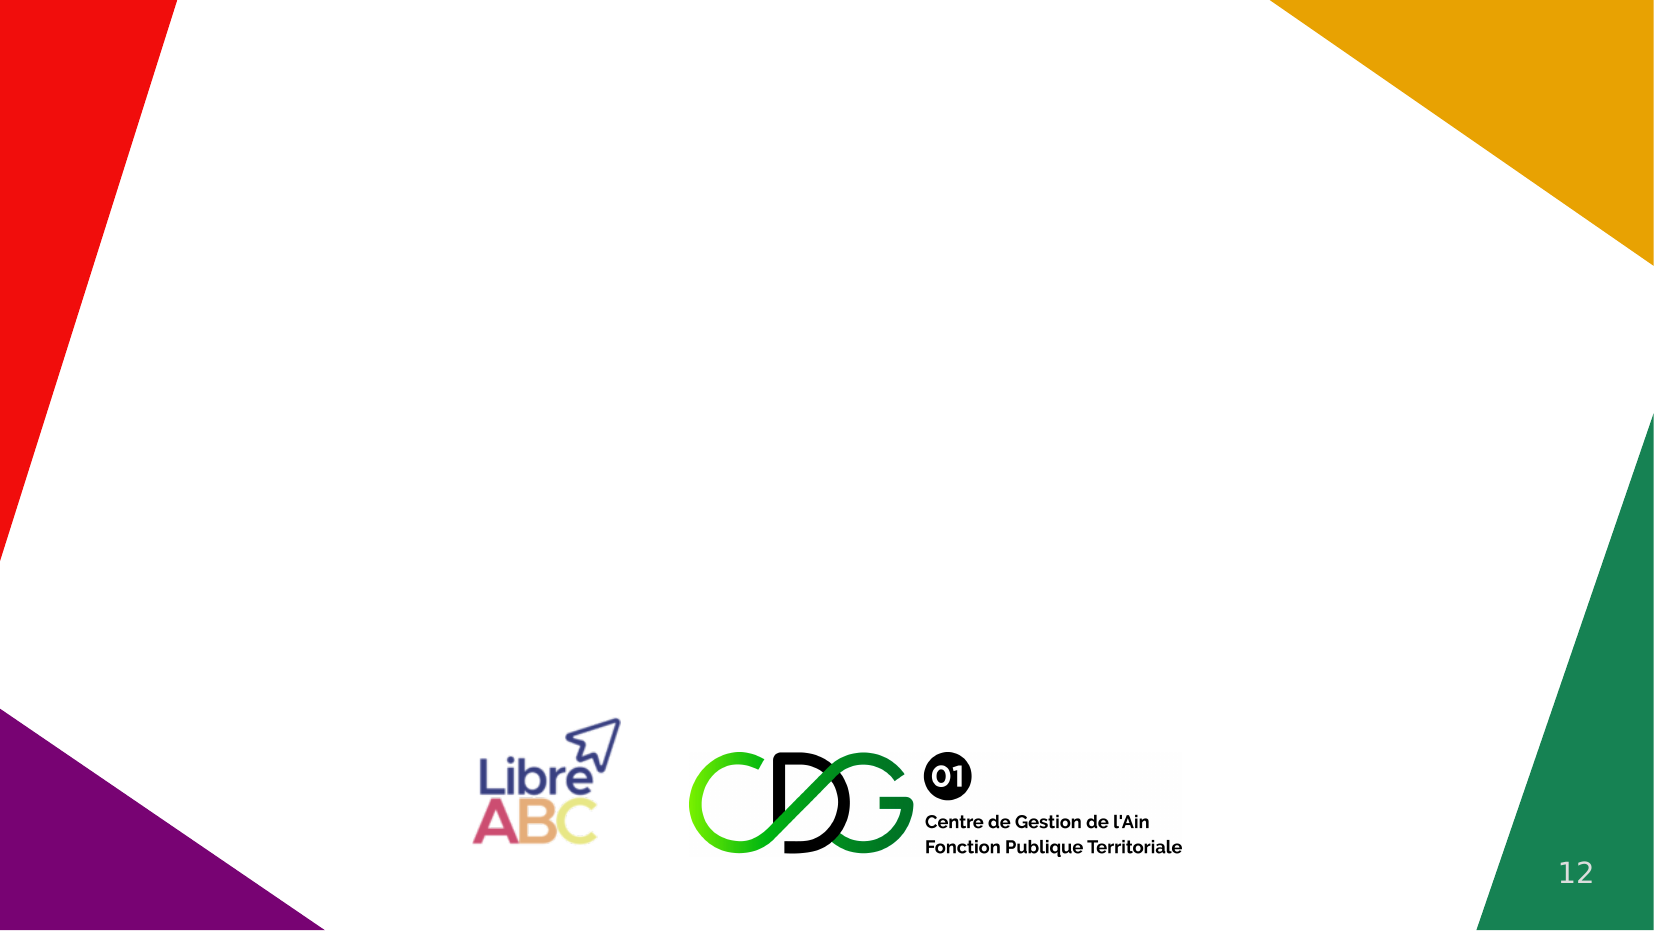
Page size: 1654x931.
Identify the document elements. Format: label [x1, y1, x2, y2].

picture [689, 752, 1182, 857]
picture [472, 707, 621, 856]
